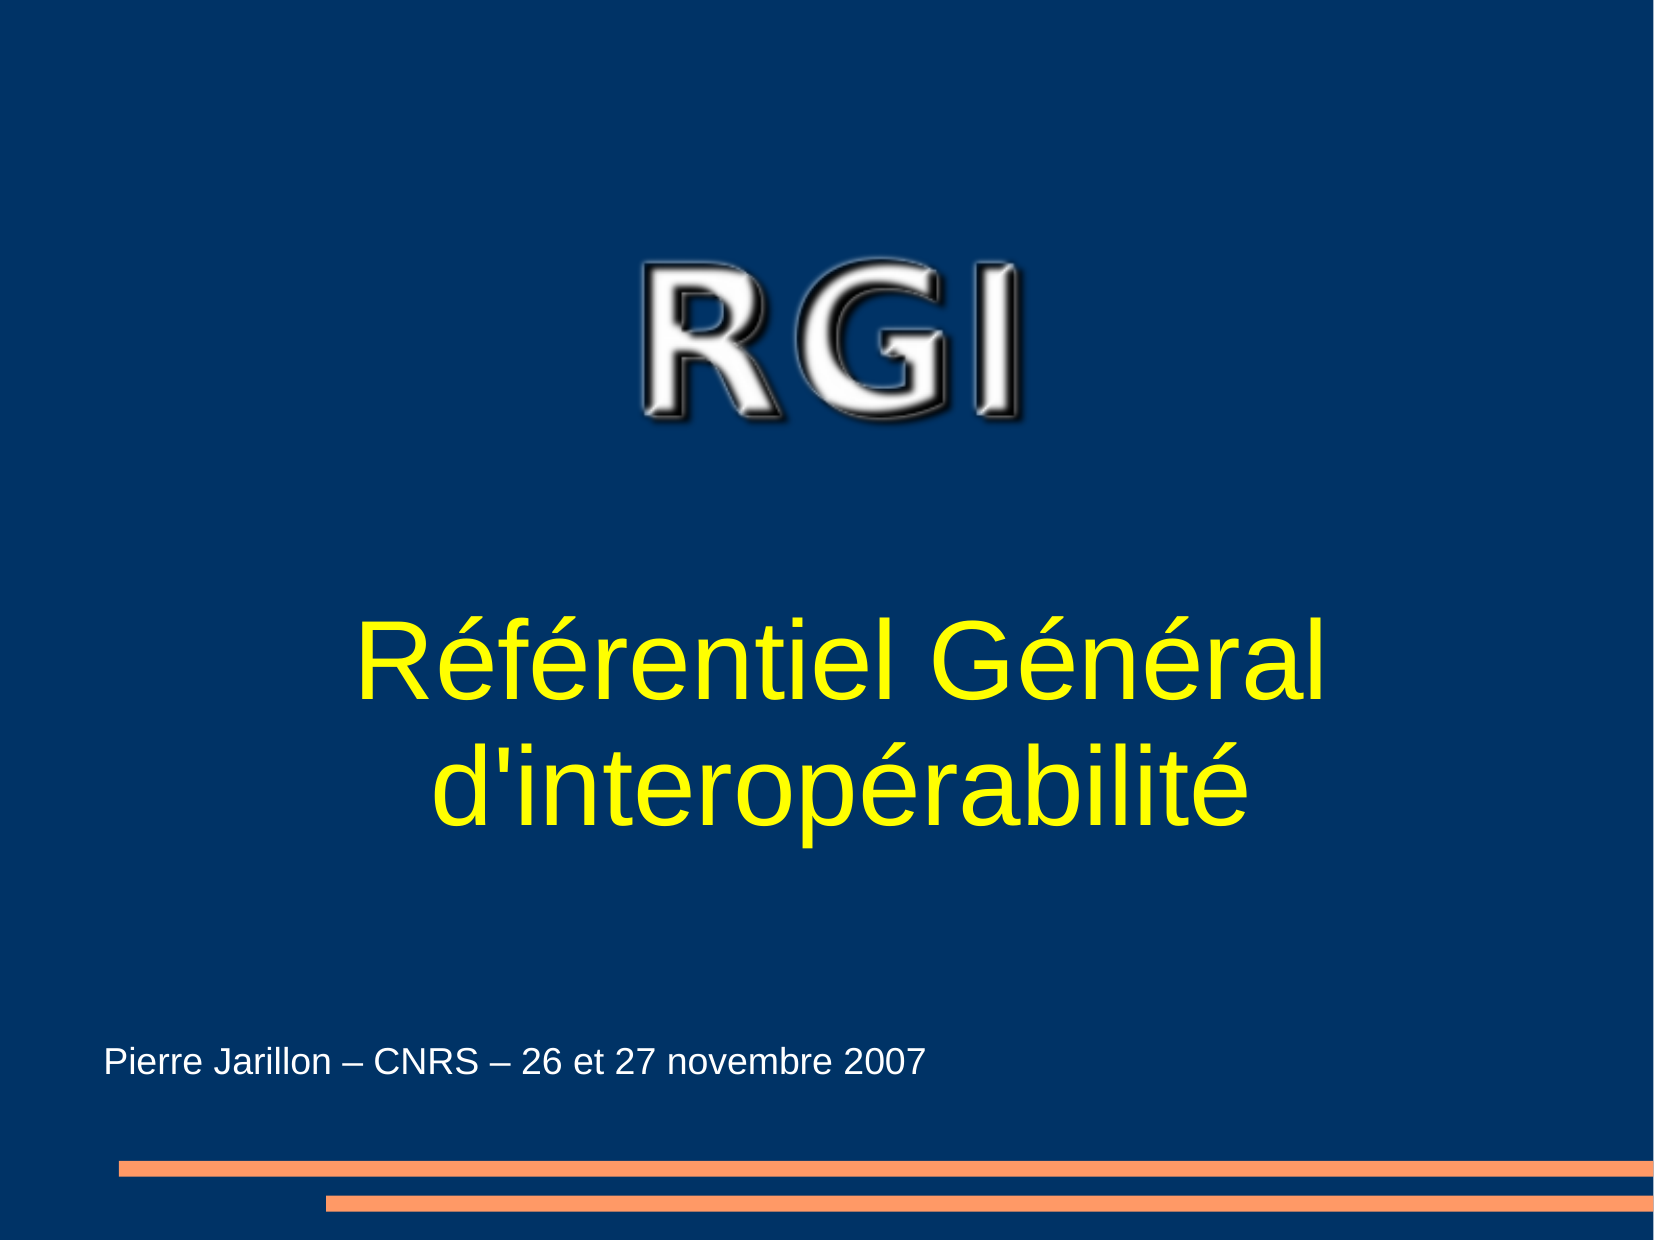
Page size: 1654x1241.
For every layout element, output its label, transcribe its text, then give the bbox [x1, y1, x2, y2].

picture [584, 180, 1075, 508]
text_box Pierre Jarillon – CNRS – 26 et 27 novembre 2007 [88, 1033, 1211, 1091]
text_box Référentiel Général d'interopérabilité [59, 590, 1625, 857]
